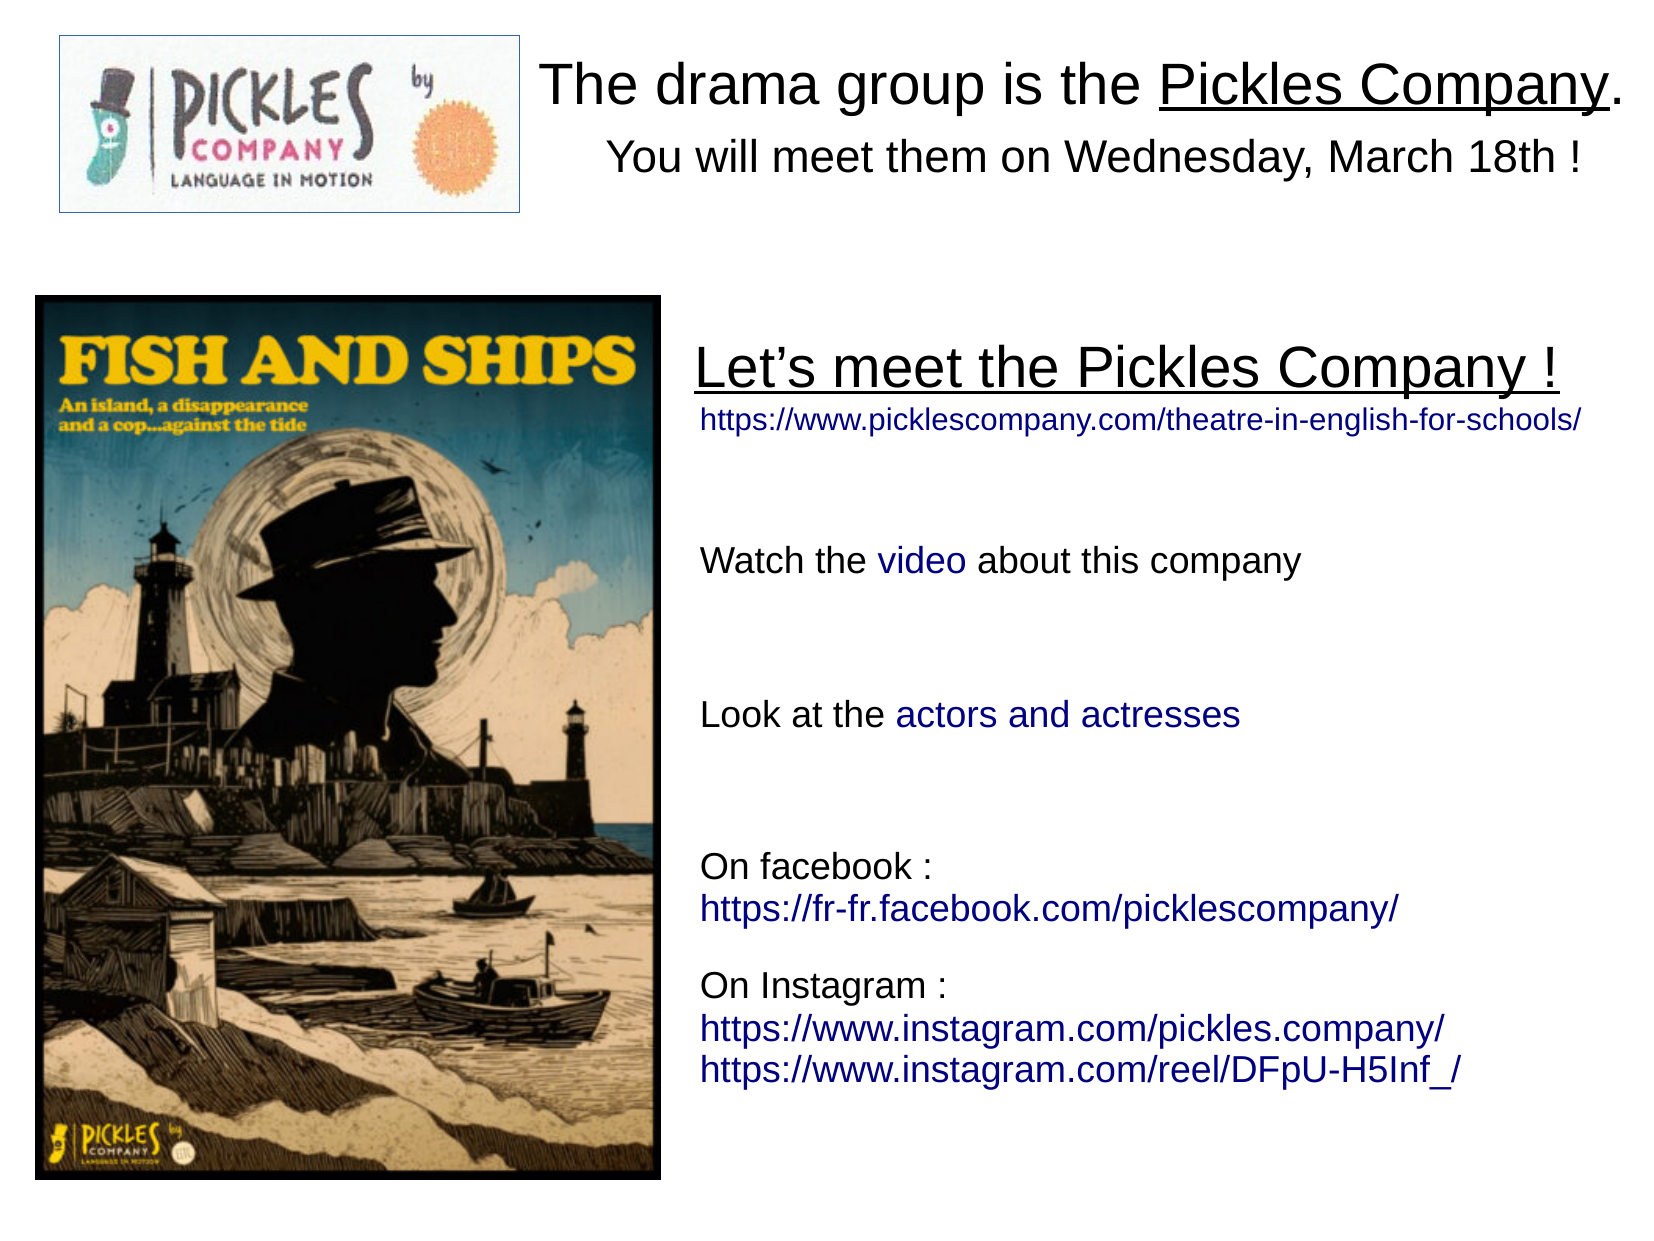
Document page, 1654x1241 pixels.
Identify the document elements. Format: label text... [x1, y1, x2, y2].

text_box Look at the actors and actresses [685, 685, 1264, 743]
text_box On Instagram : https://www.instagram.com/pickles.company/ https://www.instagram.com/reel/DFpU-H5Inf_/ [685, 957, 1583, 1099]
picture [35, 295, 661, 1180]
text_box On facebook : https://fr-fr.facebook.com/picklescompany/ [685, 838, 1418, 957]
text_box https://www.picklescompany.com/theatre-in-english-for-schools/ [685, 408, 1635, 489]
text_box The drama group is the Pickles Company. [523, 44, 1642, 124]
text_box Watch the video about this company [685, 532, 1347, 590]
text_box Let’s meet the Pickles Company ! [661, 327, 1654, 408]
picture [59, 35, 520, 213]
text_box You will meet them on Wednesday, March 18th ! [590, 123, 1642, 201]
